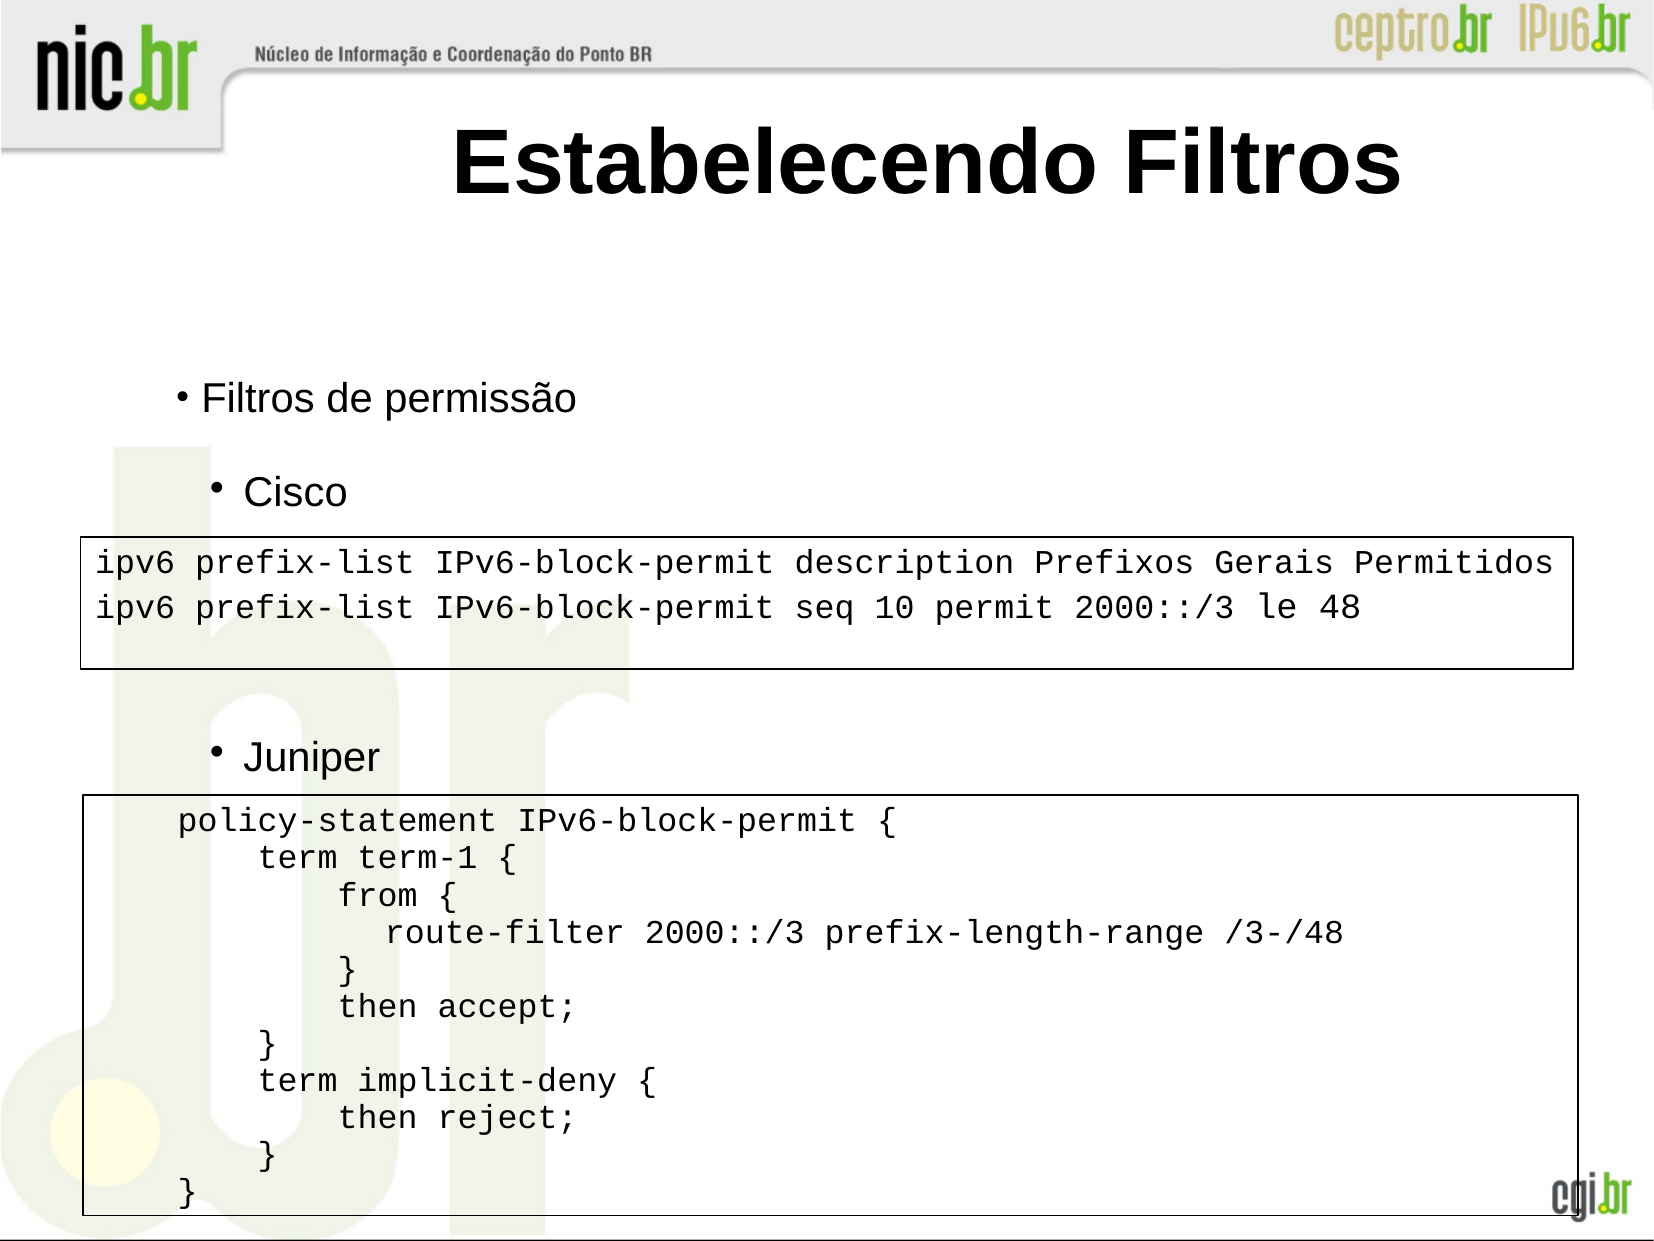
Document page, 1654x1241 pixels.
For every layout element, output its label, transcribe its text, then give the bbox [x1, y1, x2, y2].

text_box policy-statement IPv6-block-permit { term term-1 { from { route-filter 2000::/3 prefix-length-range /3-/48 } then accept; } term implicit-deny { then reject; } } [82, 794, 1578, 1216]
text_box Filtros de permissão Cisco Juniper [160, 360, 1494, 502]
text_box ipv6 prefix-list IPv6-block-permit description Prefixos Gerais Permitidos ipv6 prefix-list IPv6-block-permit seq 10 permit 2000::/3 le 48 [80, 536, 1574, 670]
text_box Estabelecendo Filtros [190, 97, 1654, 216]
picture [0, 0, 1654, 1241]
